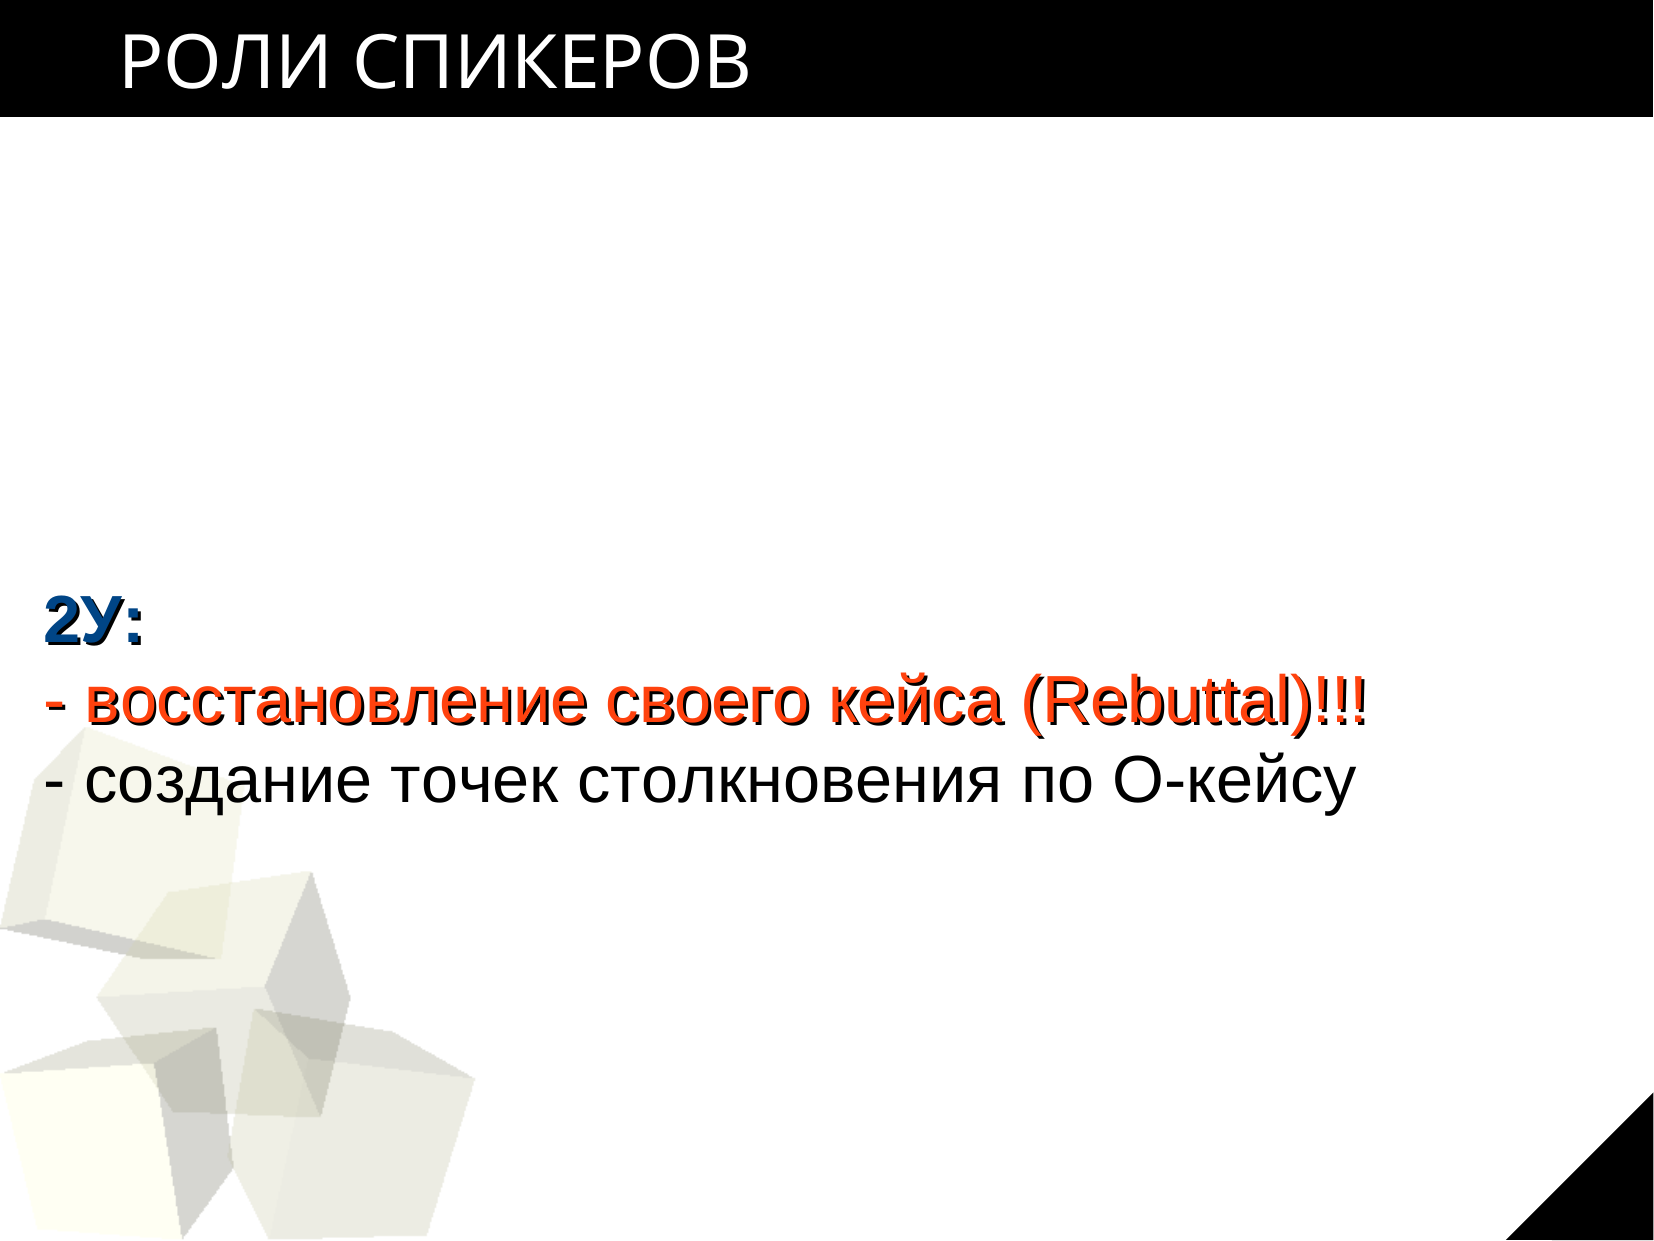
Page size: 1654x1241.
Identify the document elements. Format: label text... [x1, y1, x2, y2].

subtitle 2У: - восстановление своего кейса (Rebuttal)!!! - создание точек столкновения по О-кейсу [44, 184, 1611, 1207]
title РОЛИ СПИКЕРОВ [118, 6, 1595, 112]
